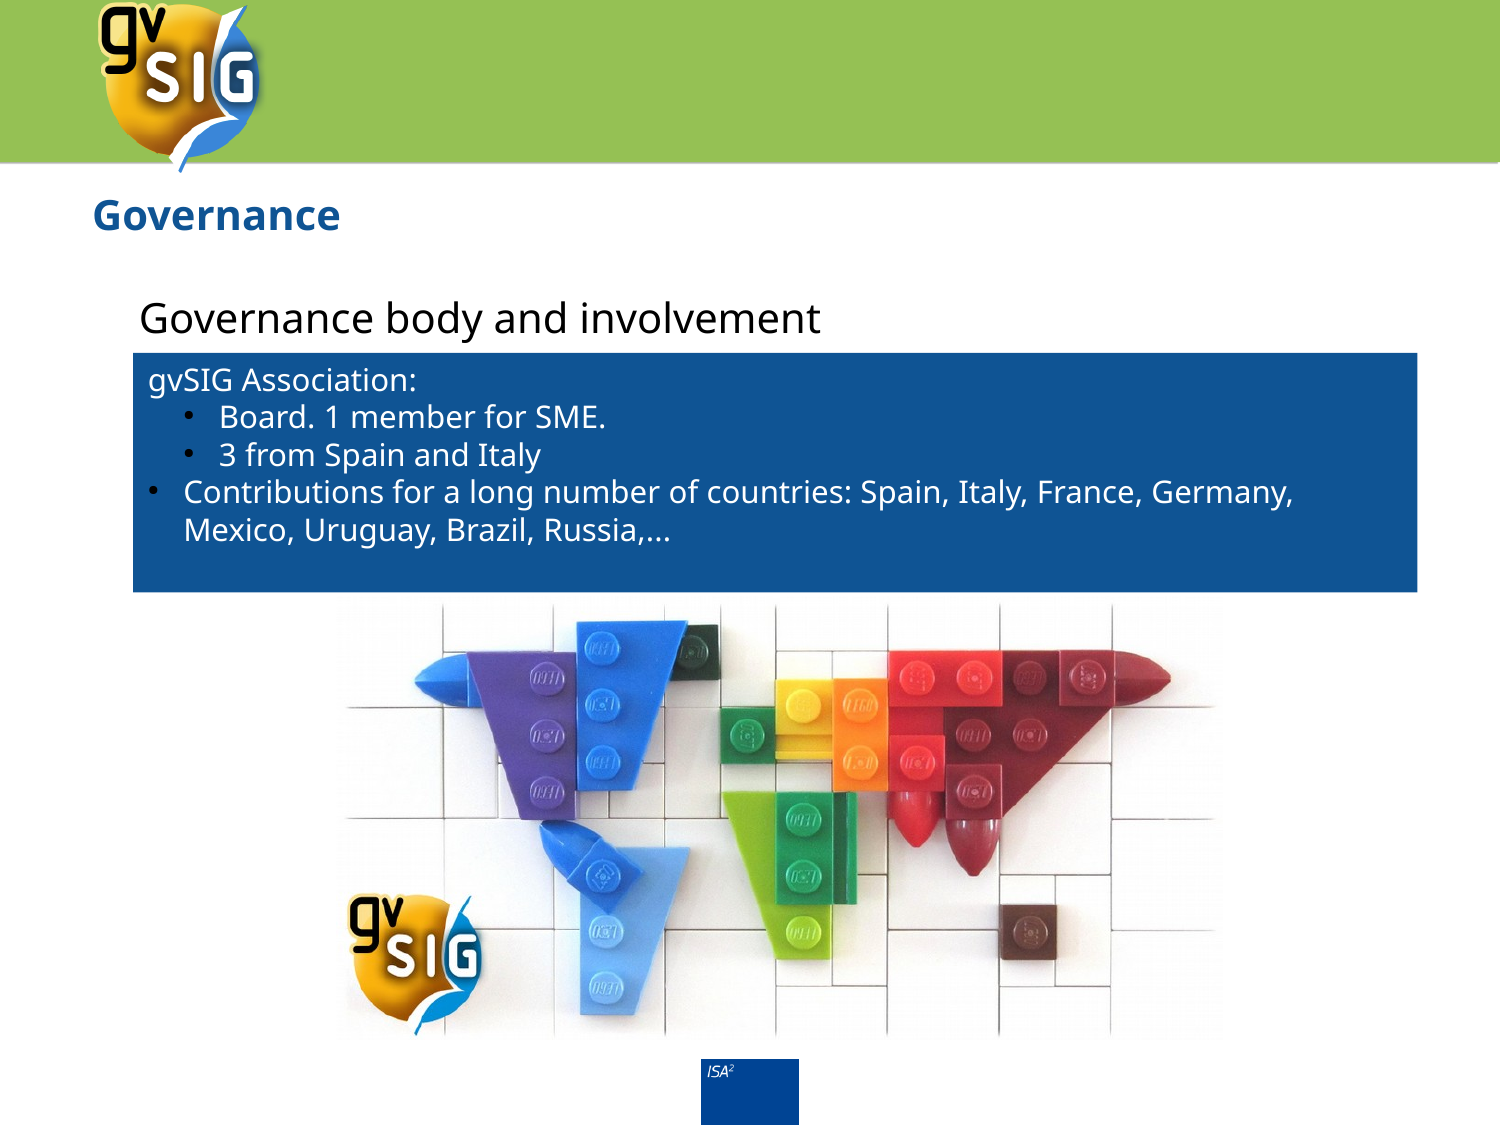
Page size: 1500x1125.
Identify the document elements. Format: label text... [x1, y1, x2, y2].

picture [336, 596, 1223, 1040]
picture [701, 1059, 799, 1125]
picture [64, 2, 301, 173]
text_box Governance body and involvement [124, 284, 922, 350]
title Governance [77, 137, 1428, 292]
text_box gvSIG Association: Board. 1 member for SME. 3 from Spain and Italy Contributions for a long number of countries: Spain, Italy, France, Germany, Mexico, Uruguay, Brazil, Russia,... [133, 352, 1418, 593]
